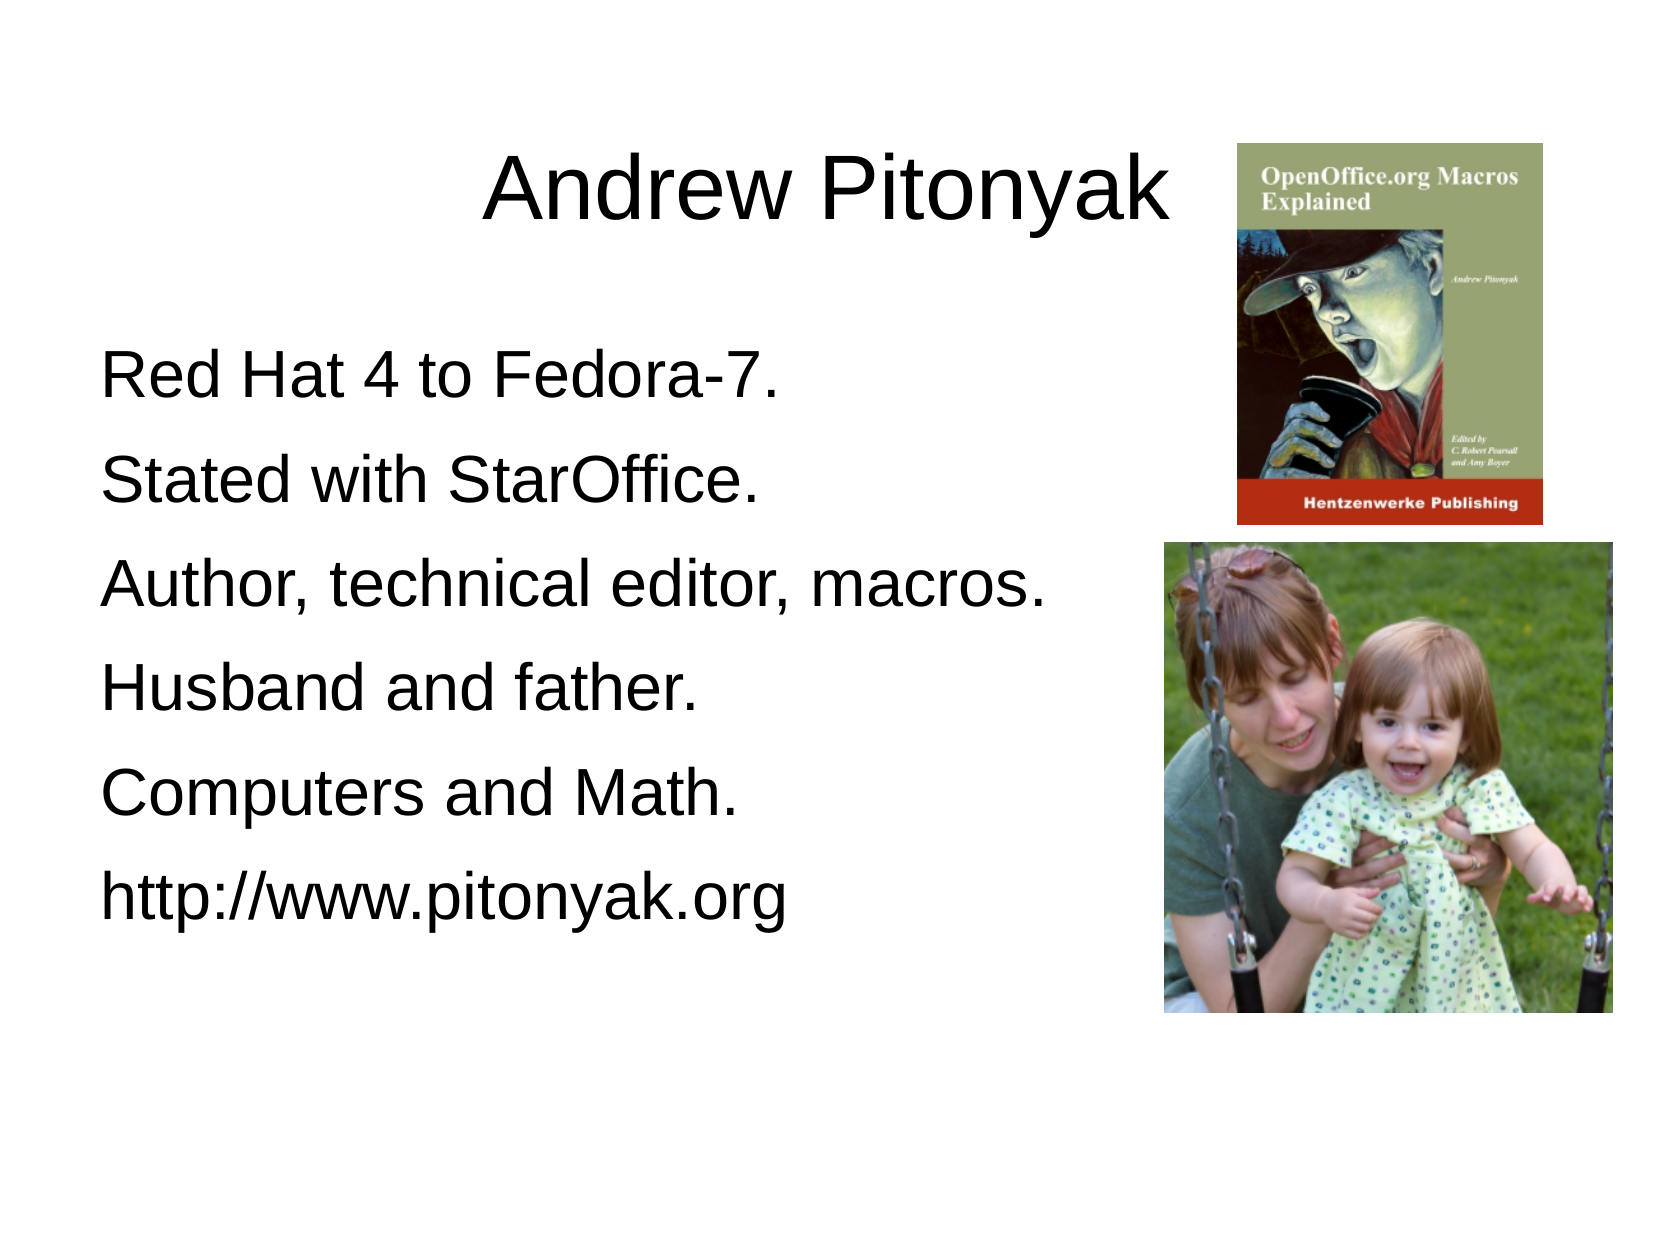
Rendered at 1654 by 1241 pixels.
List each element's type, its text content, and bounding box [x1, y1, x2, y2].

picture [1237, 143, 1543, 526]
picture [1164, 542, 1613, 1013]
title Andrew Pitonyak [82, 75, 1571, 301]
list Red Hat 4 to Fedora-7. Stated with StarOffice. Author, technical editor, macros. Husband and father. Computers and Math. http://www.pitonyak.org [82, 337, 1126, 1094]
